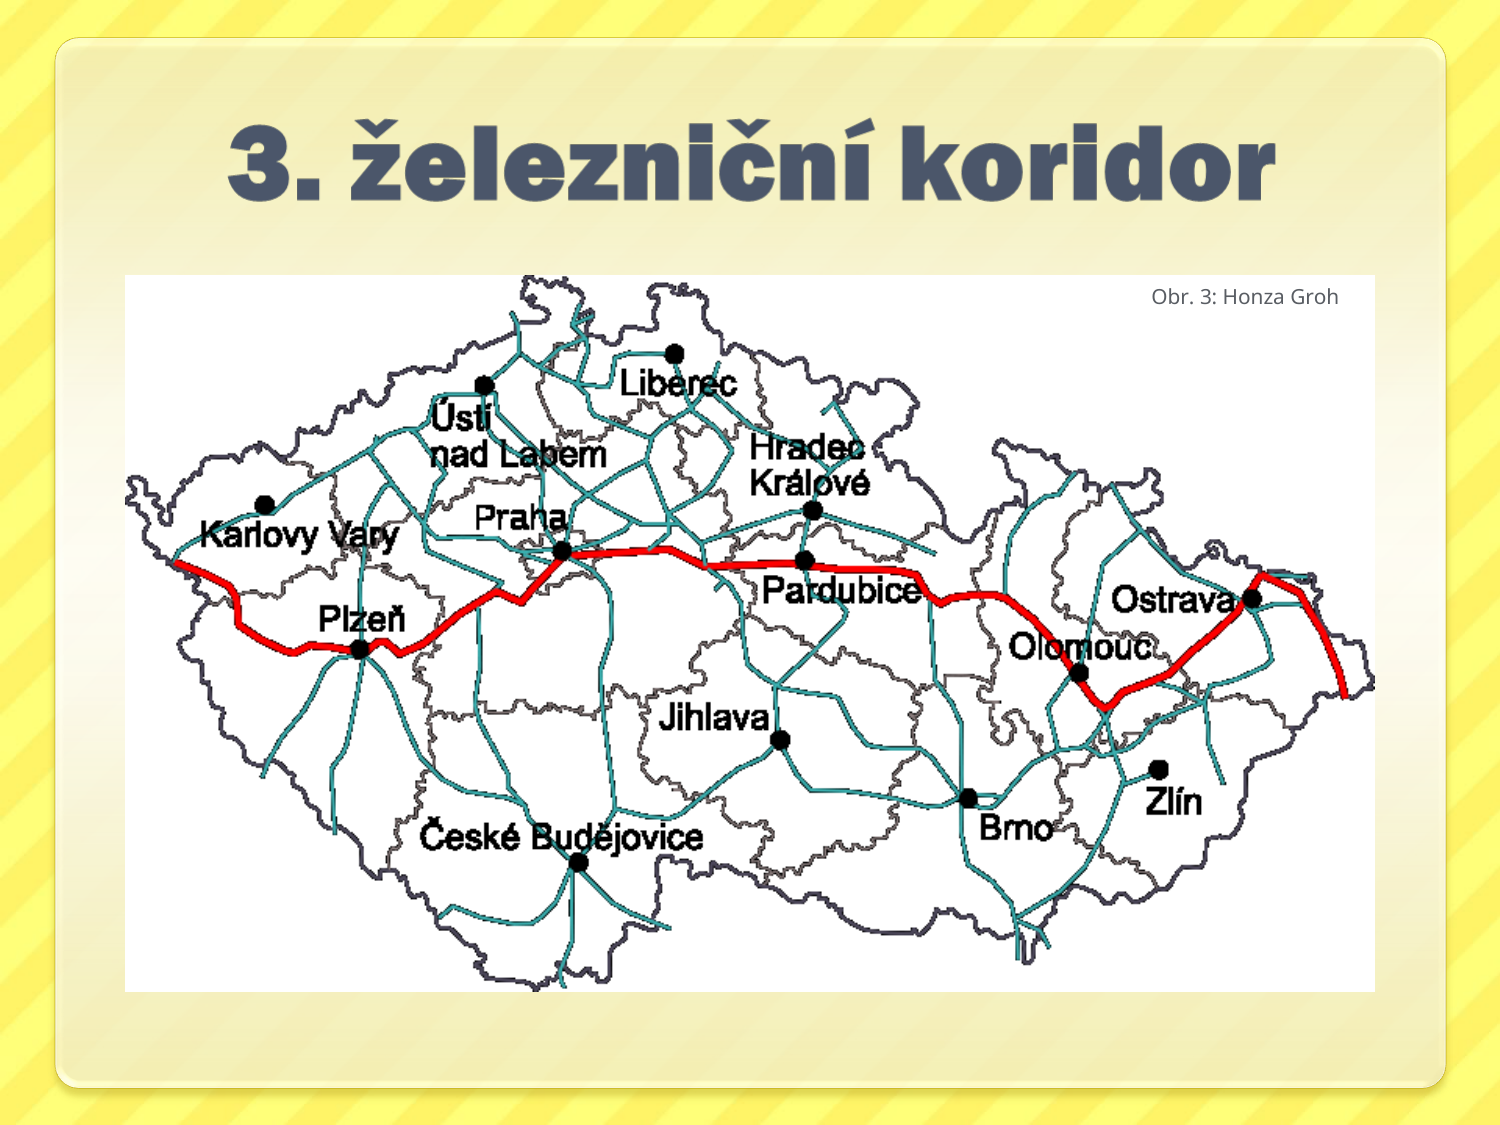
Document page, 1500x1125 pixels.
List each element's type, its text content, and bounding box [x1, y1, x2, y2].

text_box [75, 49, 1426, 992]
text_box Obr. 3: Honza Groh [1124, 281, 1372, 317]
picture [0, 0, 1500, 1125]
